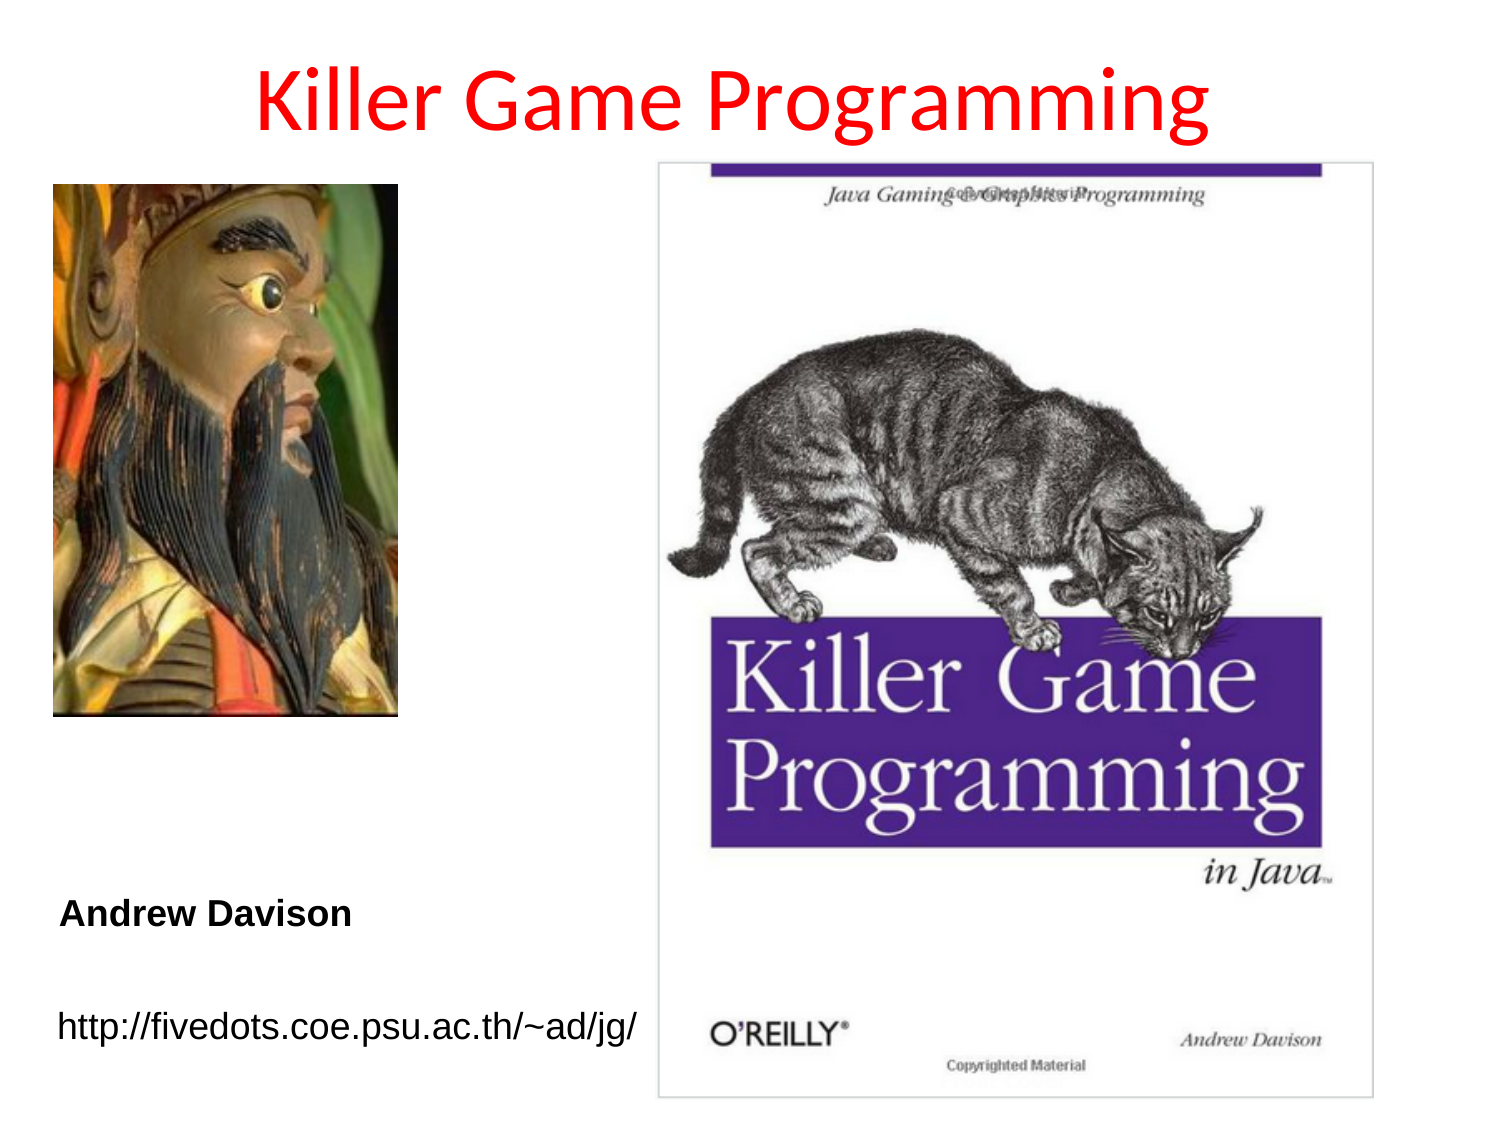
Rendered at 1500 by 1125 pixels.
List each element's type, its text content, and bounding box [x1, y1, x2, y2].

title Killer Game Programming [58, 0, 1409, 188]
picture [655, 188, 1374, 1101]
text_box Andrew Davison [44, 881, 517, 942]
text_box http://fivedots.coe.psu.ac.th/~ad/jg/ [42, 993, 653, 1100]
picture [53, 184, 398, 717]
